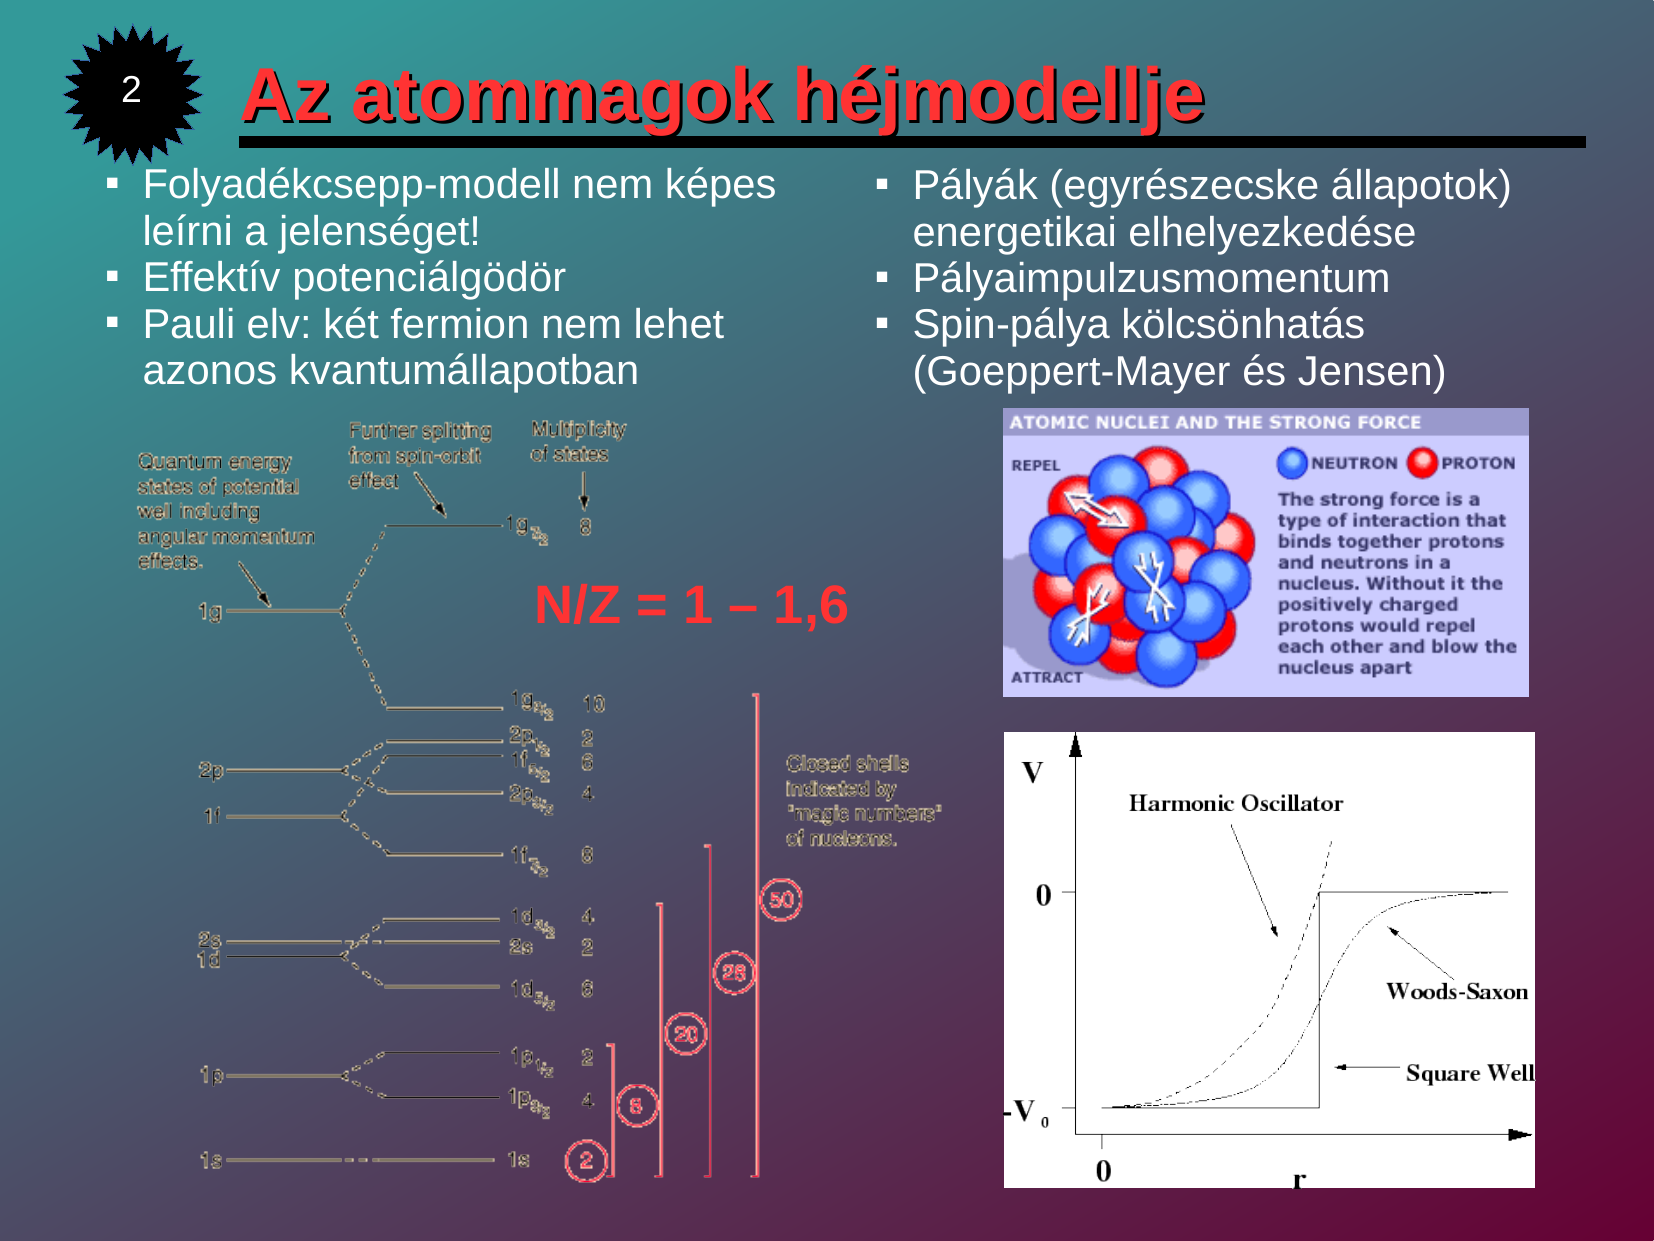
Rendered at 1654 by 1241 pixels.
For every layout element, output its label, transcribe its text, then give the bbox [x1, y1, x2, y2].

picture [1003, 732, 1536, 1189]
text_box Folyadékcsepp-modell nem képes leírni a jelenséget! Effektív potenciálgödör Pauli elv: két fermion nem lehet azonos kvantumállapotban [92, 153, 804, 401]
text_box Pályák (egyrészecske állapotok) energetikai elhelyezkedése Pályaimpulzusmomentum Spin-pálya kölcsönhatás (Goeppert-Mayer és Jensen) [862, 154, 1527, 402]
title Az atommagok héjmodellje [239, 52, 1574, 136]
text_box N/Z = 1 – 1,6 [519, 566, 865, 643]
text_box 2 [106, 61, 157, 119]
picture [129, 407, 957, 1193]
text_box [62, 23, 204, 153]
picture [1003, 408, 1529, 697]
